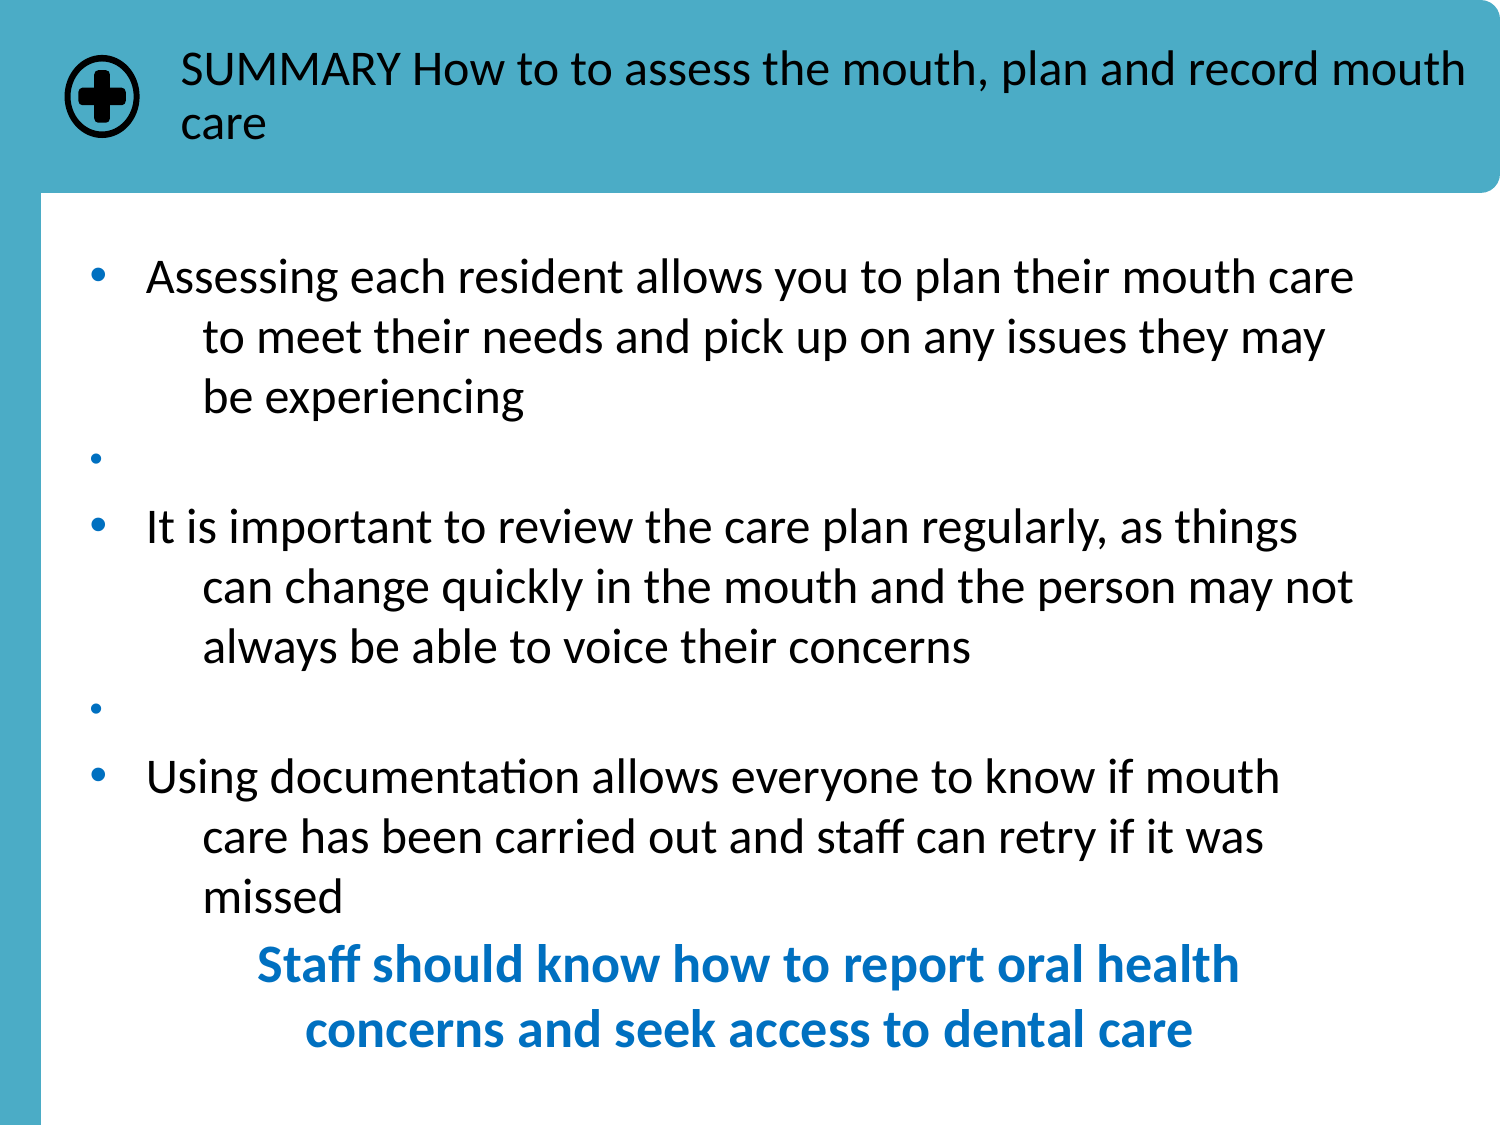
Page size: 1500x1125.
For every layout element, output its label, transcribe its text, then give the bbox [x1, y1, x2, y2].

text_box Staff should know how to report oral health concerns and seek access to dental care [168, 920, 1332, 1068]
text_box SUMMARY How to to assess the mouth, plan and record mouth care [166, 0, 1500, 193]
text_box [0, 0, 166, 1125]
text_box Assessing each resident allows you to plan their mouth care to meet their needs and pick up on any issues they may be experiencing It is important to review the care plan regularly, as things can change quickly in the mouth and the person may not always be able to voice their concerns Using documentation allows everyone to know if mouth care has been carried out and staff can retry if it was missed [75, 236, 1384, 931]
